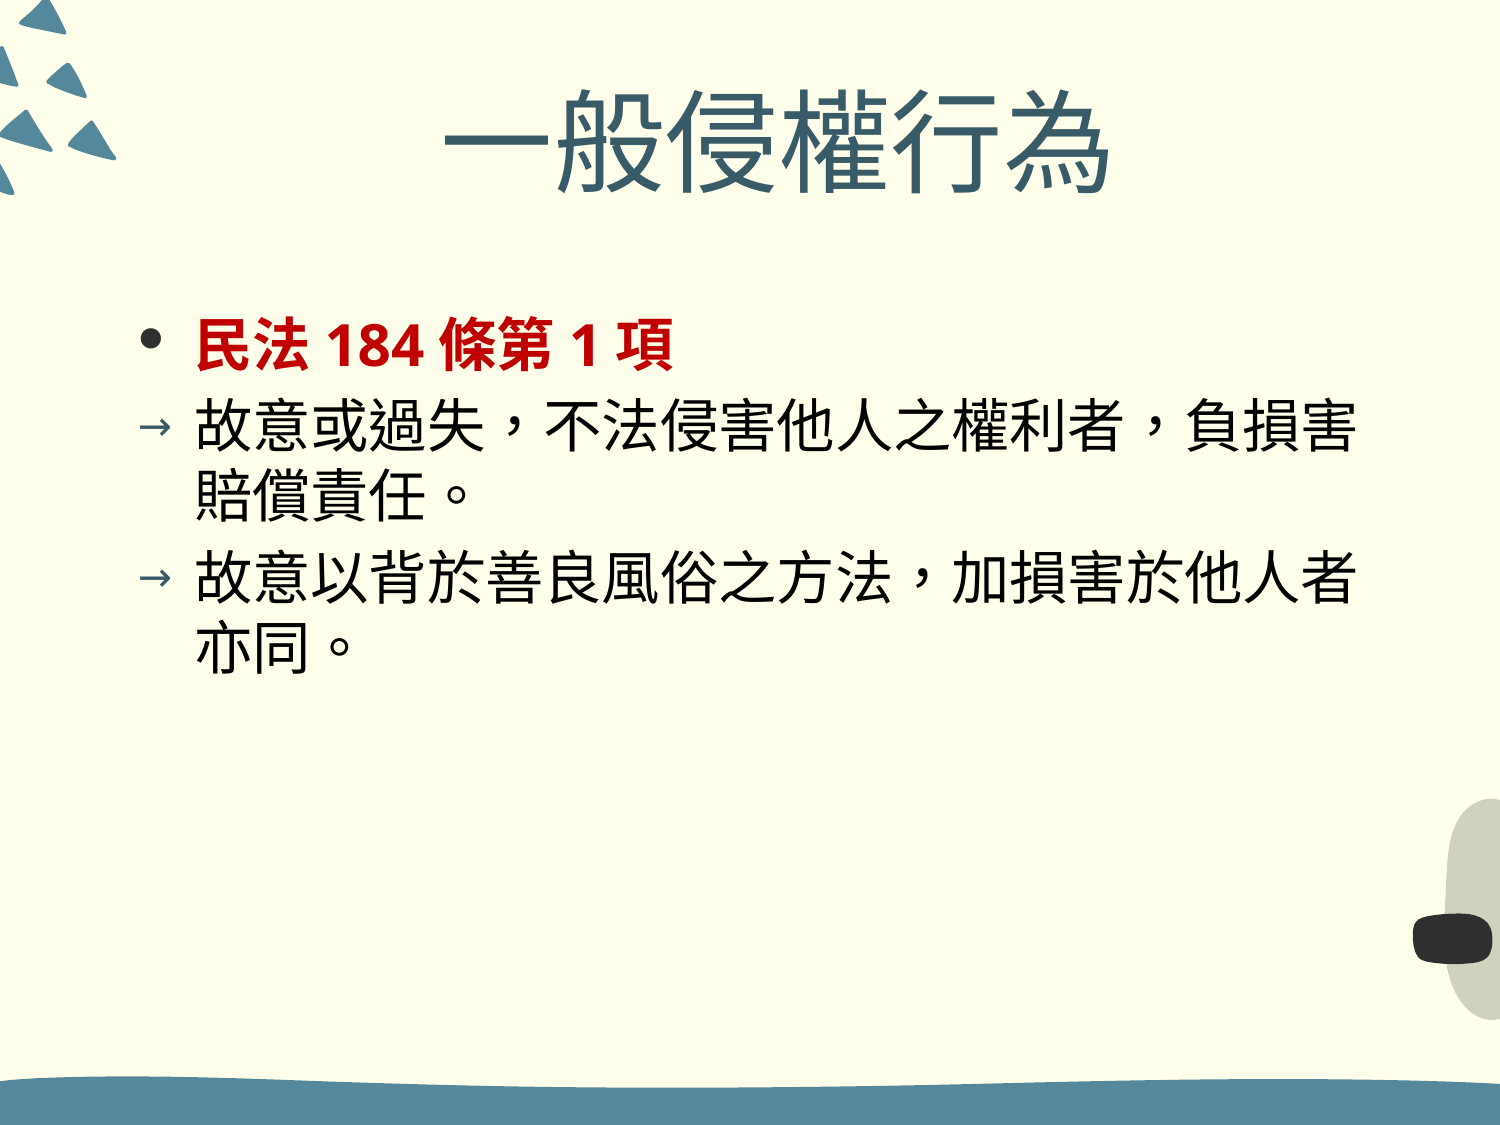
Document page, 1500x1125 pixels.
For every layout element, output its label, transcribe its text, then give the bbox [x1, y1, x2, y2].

text_box [1412, 798, 1500, 1020]
text_box [0, 1076, 1500, 1125]
text_box [0, 109, 53, 152]
text_box [68, 120, 117, 161]
text_box [46, 62, 87, 99]
list 民法184條第1項 故意或過失，不法侵害他人之權利者，負損害賠償責任。 故意以背於善良風俗之方法，加損害於他人者亦同。 [123, 300, 1377, 1070]
text_box [19, 0, 67, 35]
text_box [0, 163, 15, 196]
title 一般侵權行為 [75, 45, 1425, 233]
text_box [0, 46, 19, 87]
